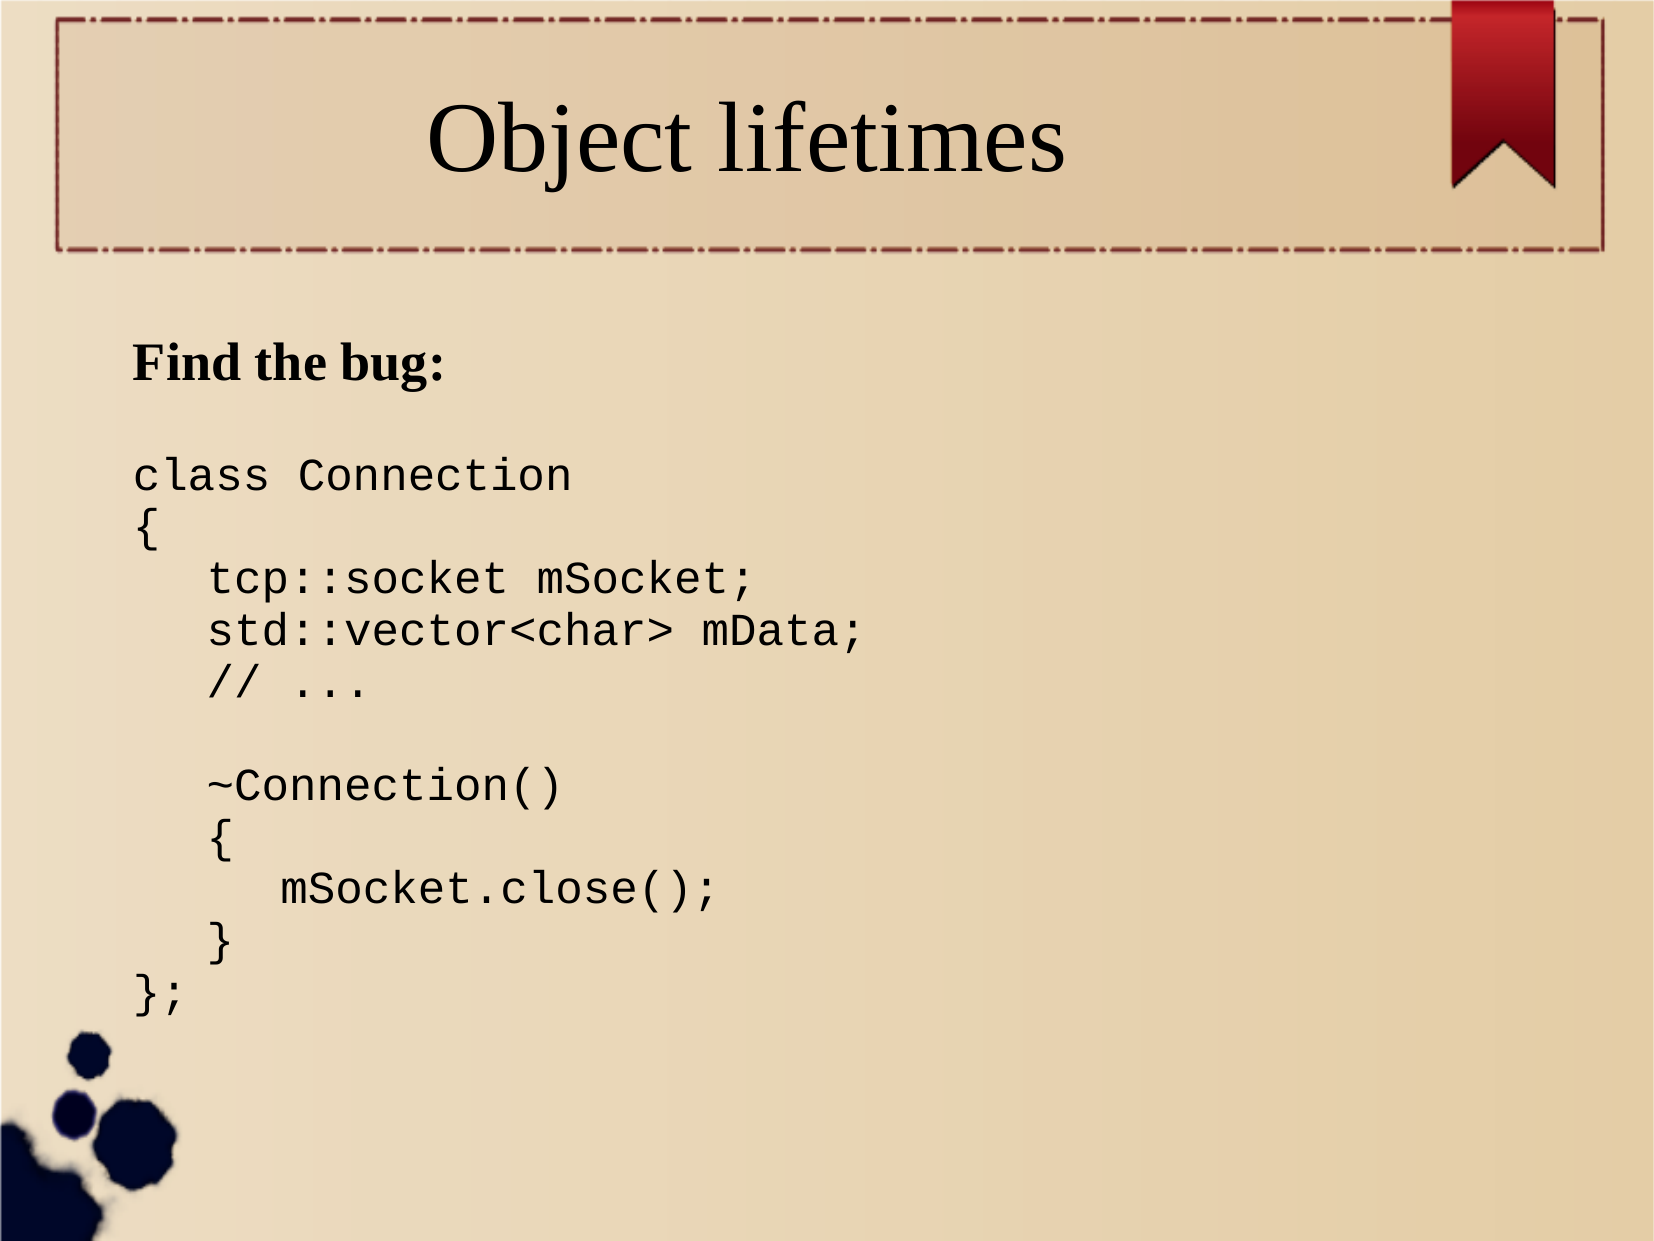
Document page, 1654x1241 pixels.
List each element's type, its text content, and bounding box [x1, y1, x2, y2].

picture [0, 0, 1654, 1241]
text_box Find the bug: class Connection { tcp::socket mSocket; std::vector<char> mData; // ... ~Connection() { mSocket.close(); } }; [118, 324, 1536, 1093]
title Object lifetimes [82, 47, 1412, 229]
